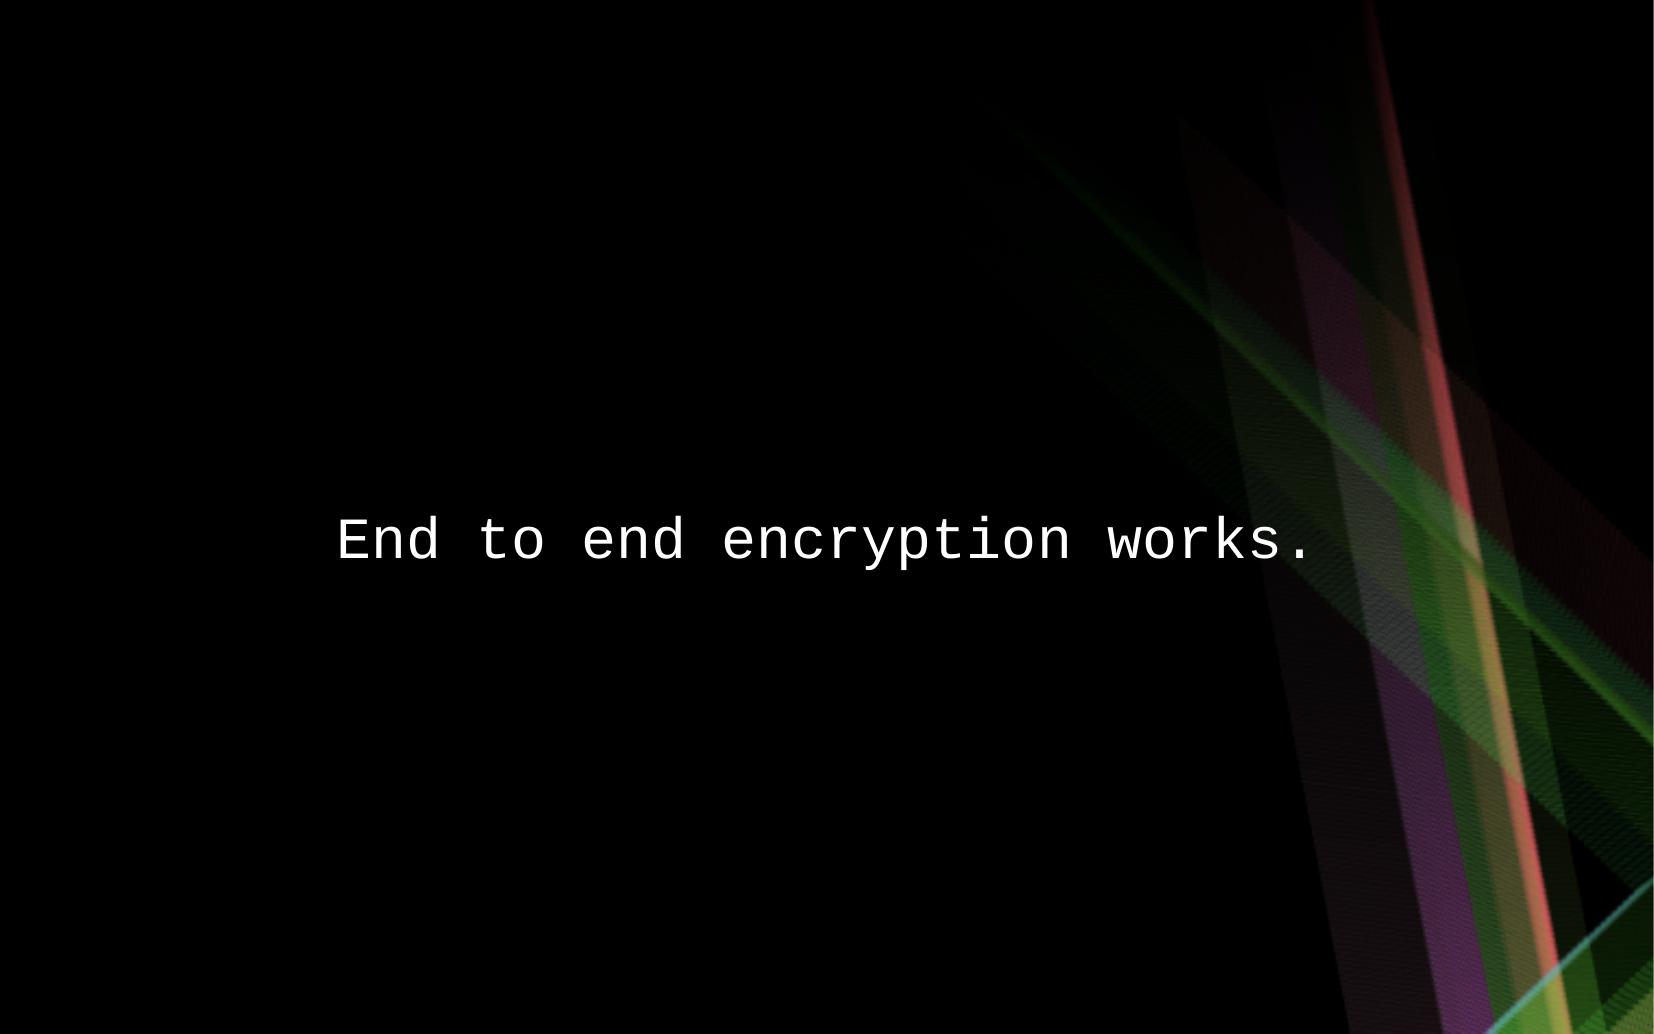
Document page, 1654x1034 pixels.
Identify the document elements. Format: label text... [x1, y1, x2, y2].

picture [0, 0, 1654, 1034]
subtitle End to end encryption works. [82, 100, 1571, 901]
